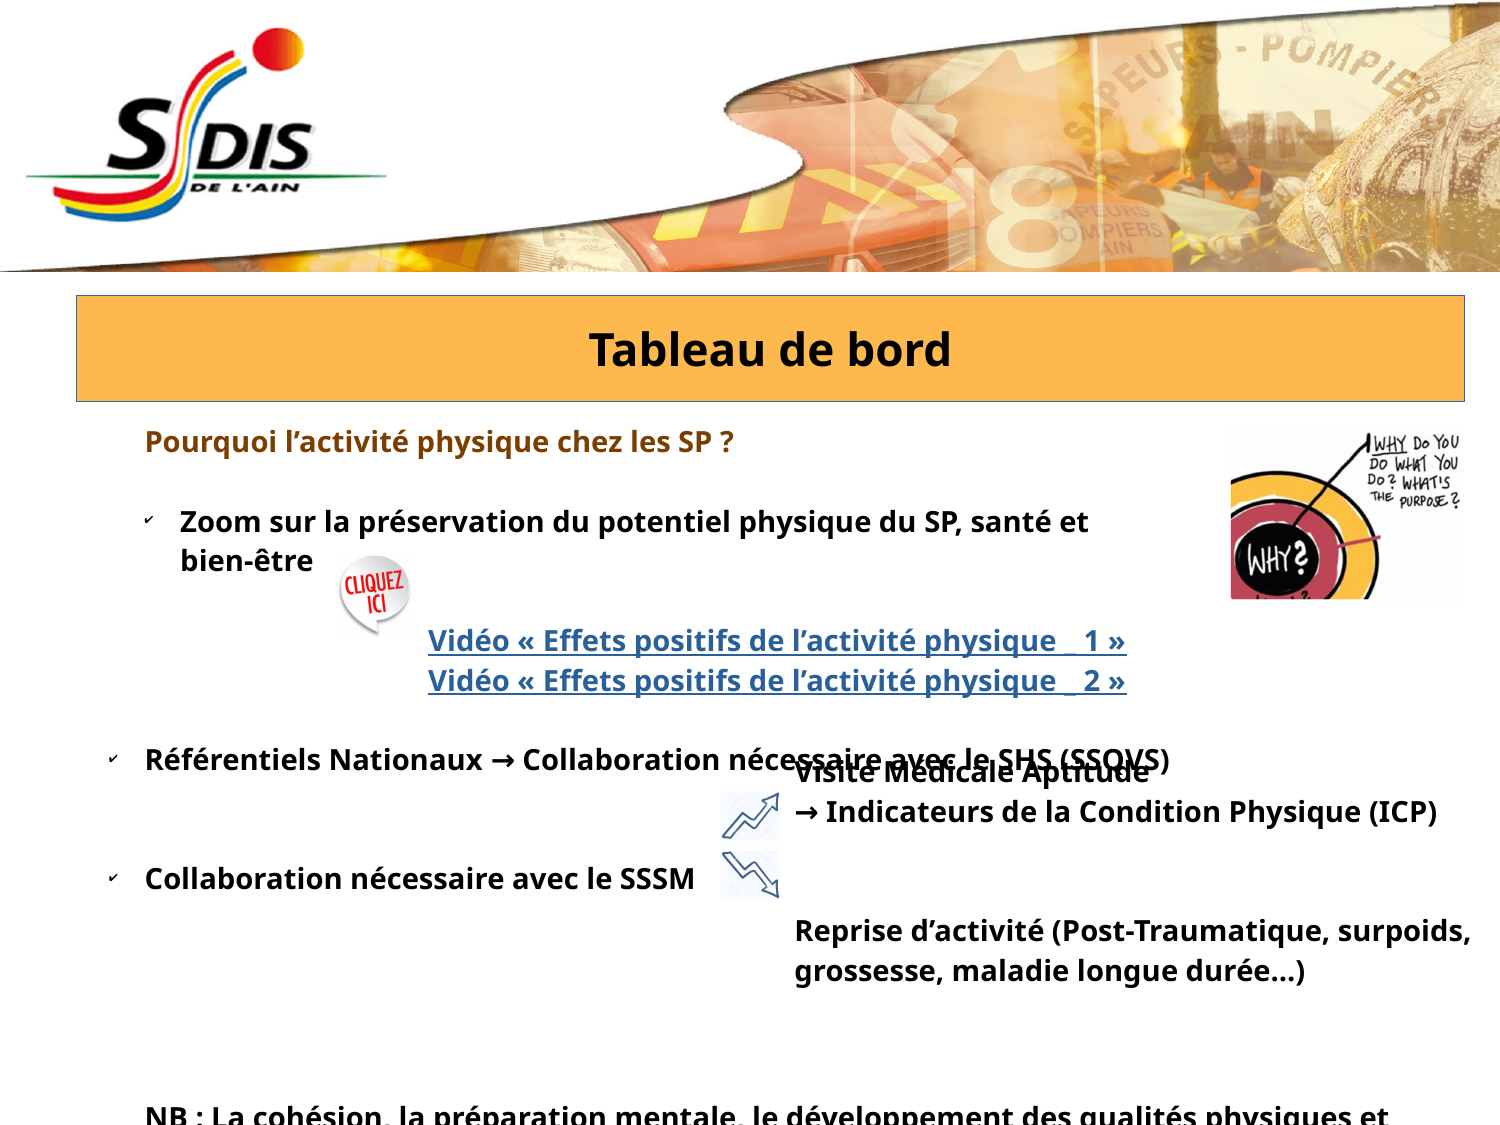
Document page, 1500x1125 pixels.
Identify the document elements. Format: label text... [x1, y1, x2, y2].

picture [720, 791, 744, 841]
picture [0, 0, 1500, 272]
text_box Pourquoi l’activité physique chez les SP ? Zoom sur la préservation du potentiel physique du SP, santé et bien-être Vidéo « Effets positifs de l’activité physique _ 1 » Vidéo « Effets positifs de l’activité physique _ 2 » Référentiels Nationaux → Collaboration nécessaire avec le SHS (SSQVS) Collaboration nécessaire avec le SSSM NB : La cohésion, la préparation mentale, le développement des qualités physiques et cardio-vasculaires du SP feront l’objet d’un chapitre complet [94, 413, 1418, 1125]
picture [1225, 425, 1465, 603]
text_box Tableau de bord [76, 295, 1465, 402]
picture [720, 850, 780, 900]
text_box Visite Médicale Aptitude → Indicateurs de la Condition Physique (ICP) Reprise d’activité (Post-Traumatique, surpoids, grossesse, maladie longue durée...) [744, 744, 1500, 1041]
picture [335, 552, 414, 638]
